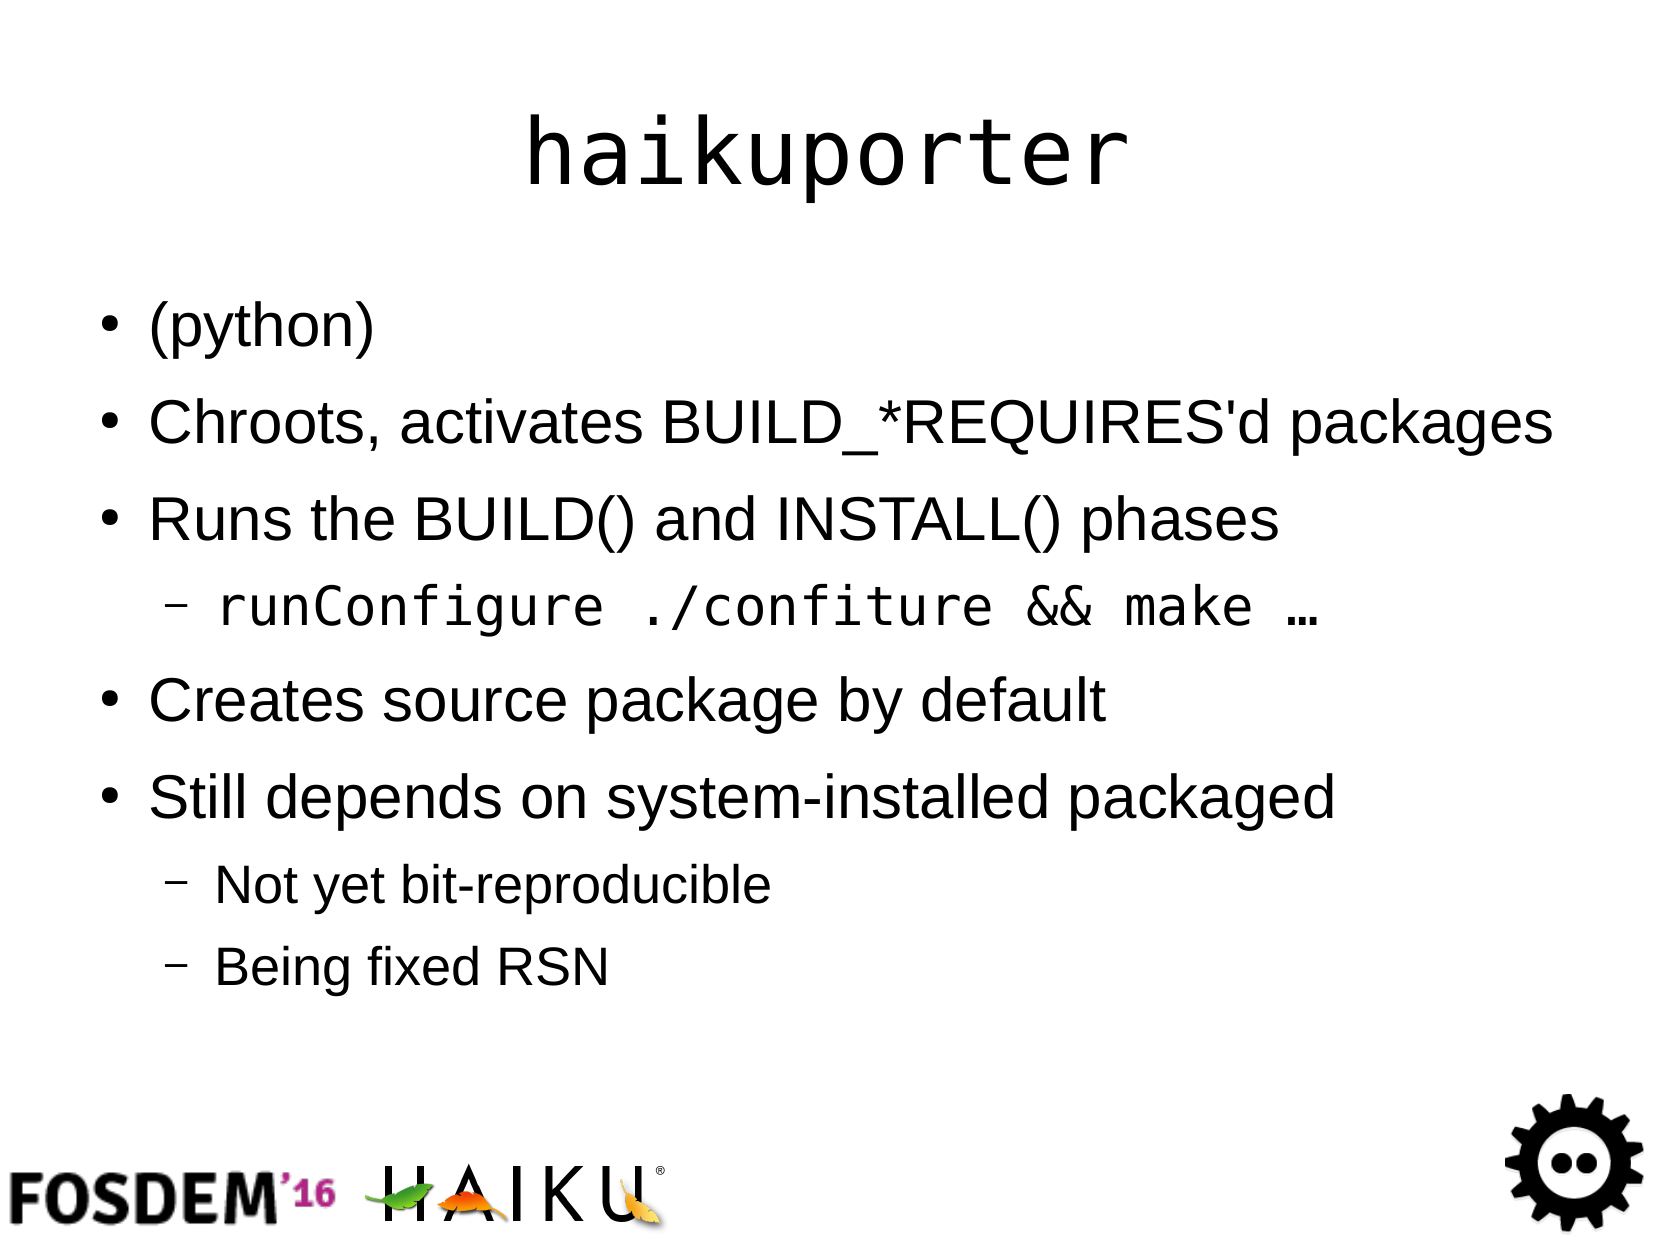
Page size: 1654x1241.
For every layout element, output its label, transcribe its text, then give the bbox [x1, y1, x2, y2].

picture [0, 1152, 350, 1241]
list (python) Chroots, activates BUILD_*REQUIRES'd packages Runs the BUILD() and INSTALL() phases runConfigure ./confiture && make … Creates source package by default Still depends on system-installed packaged Not yet bit-reproducible Being fixed RSN [82, 290, 1571, 1010]
title haikuporter [82, 49, 1571, 257]
picture [1505, 1094, 1648, 1235]
picture [363, 1163, 670, 1235]
